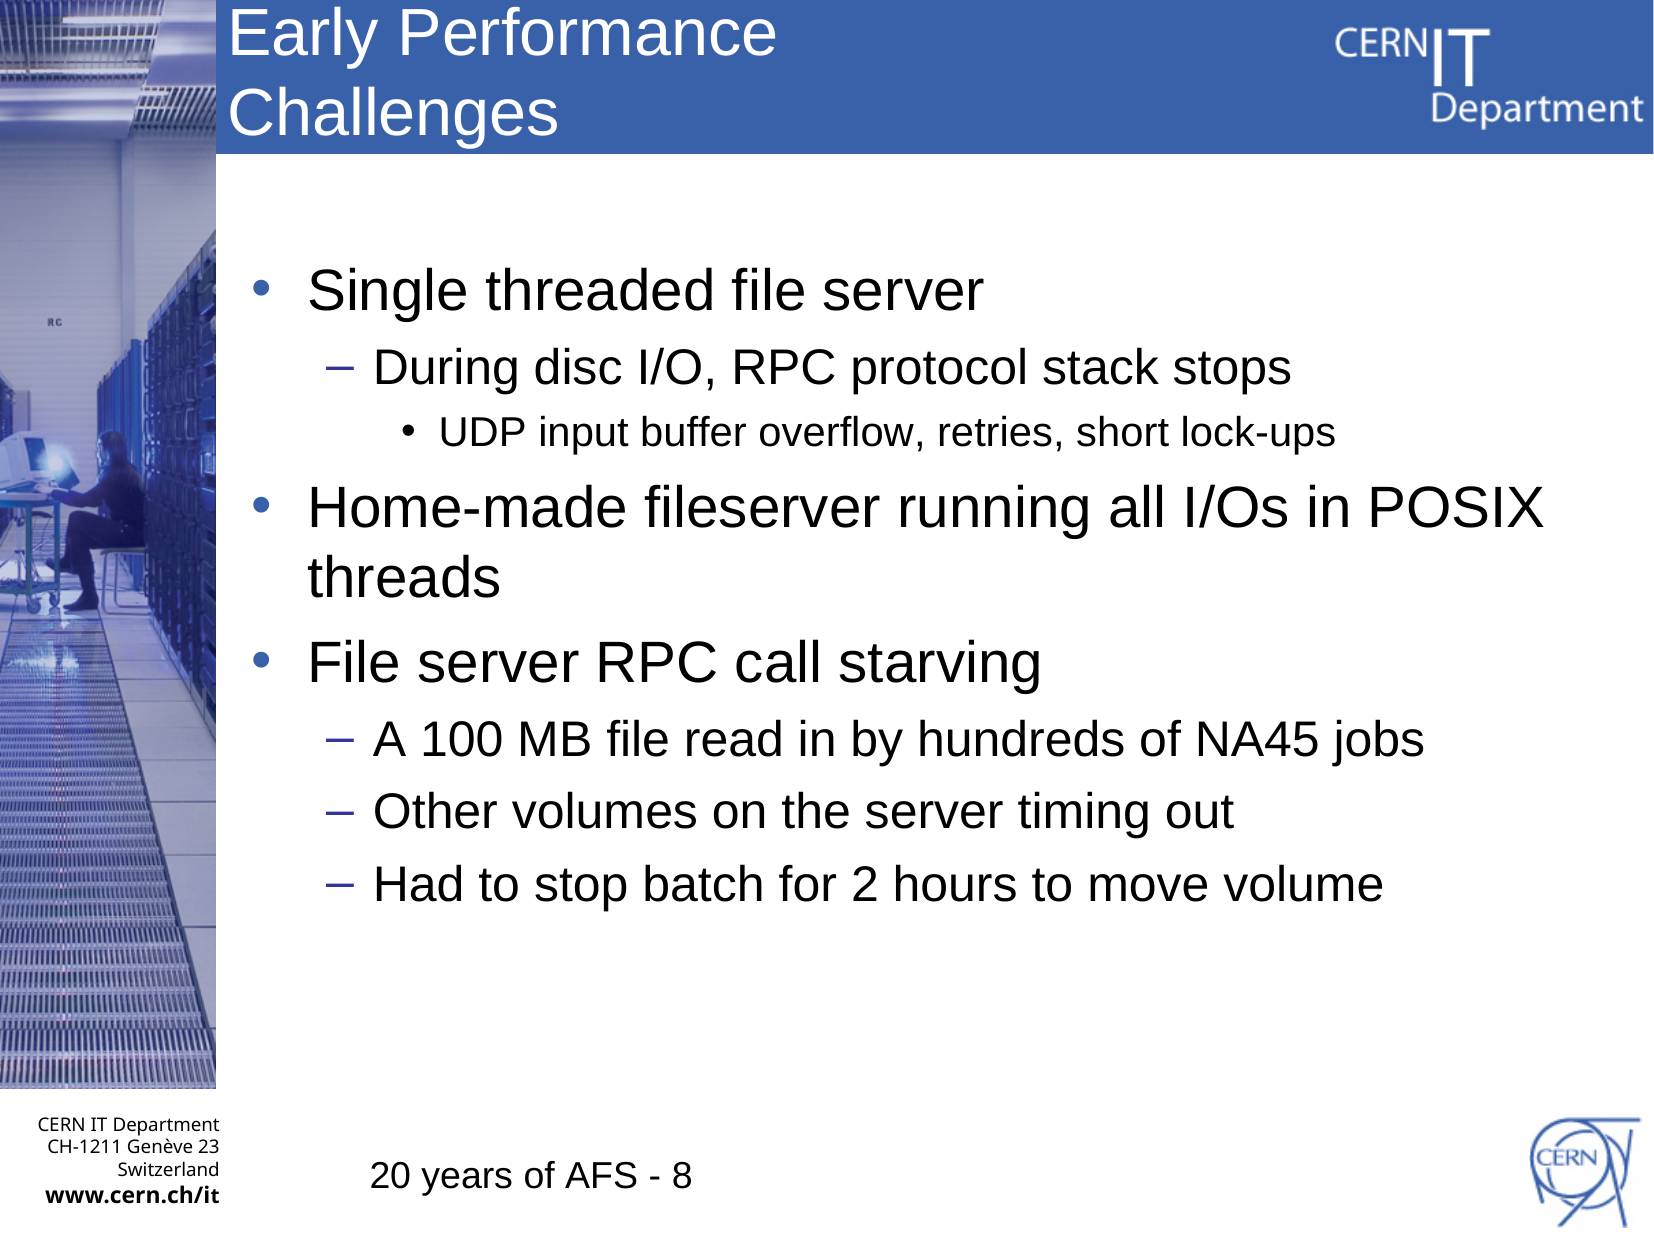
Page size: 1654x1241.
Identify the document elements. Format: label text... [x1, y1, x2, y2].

picture [1126, 0, 1654, 154]
picture [1529, 1116, 1642, 1228]
list Single threaded file server During disc I/O, RPC protocol stack stops UDP input buffer overflow, retries, short lock-ups Home-made fileserver running all I/Os in POSIX threads File server RPC call starving A 100 MB file read in by hundreds of NA45 jobs Other volumes on the server timing out Had to stop batch for 2 hours to move volume [236, 244, 1577, 1064]
title Early Performance Challenges [212, 0, 1126, 165]
